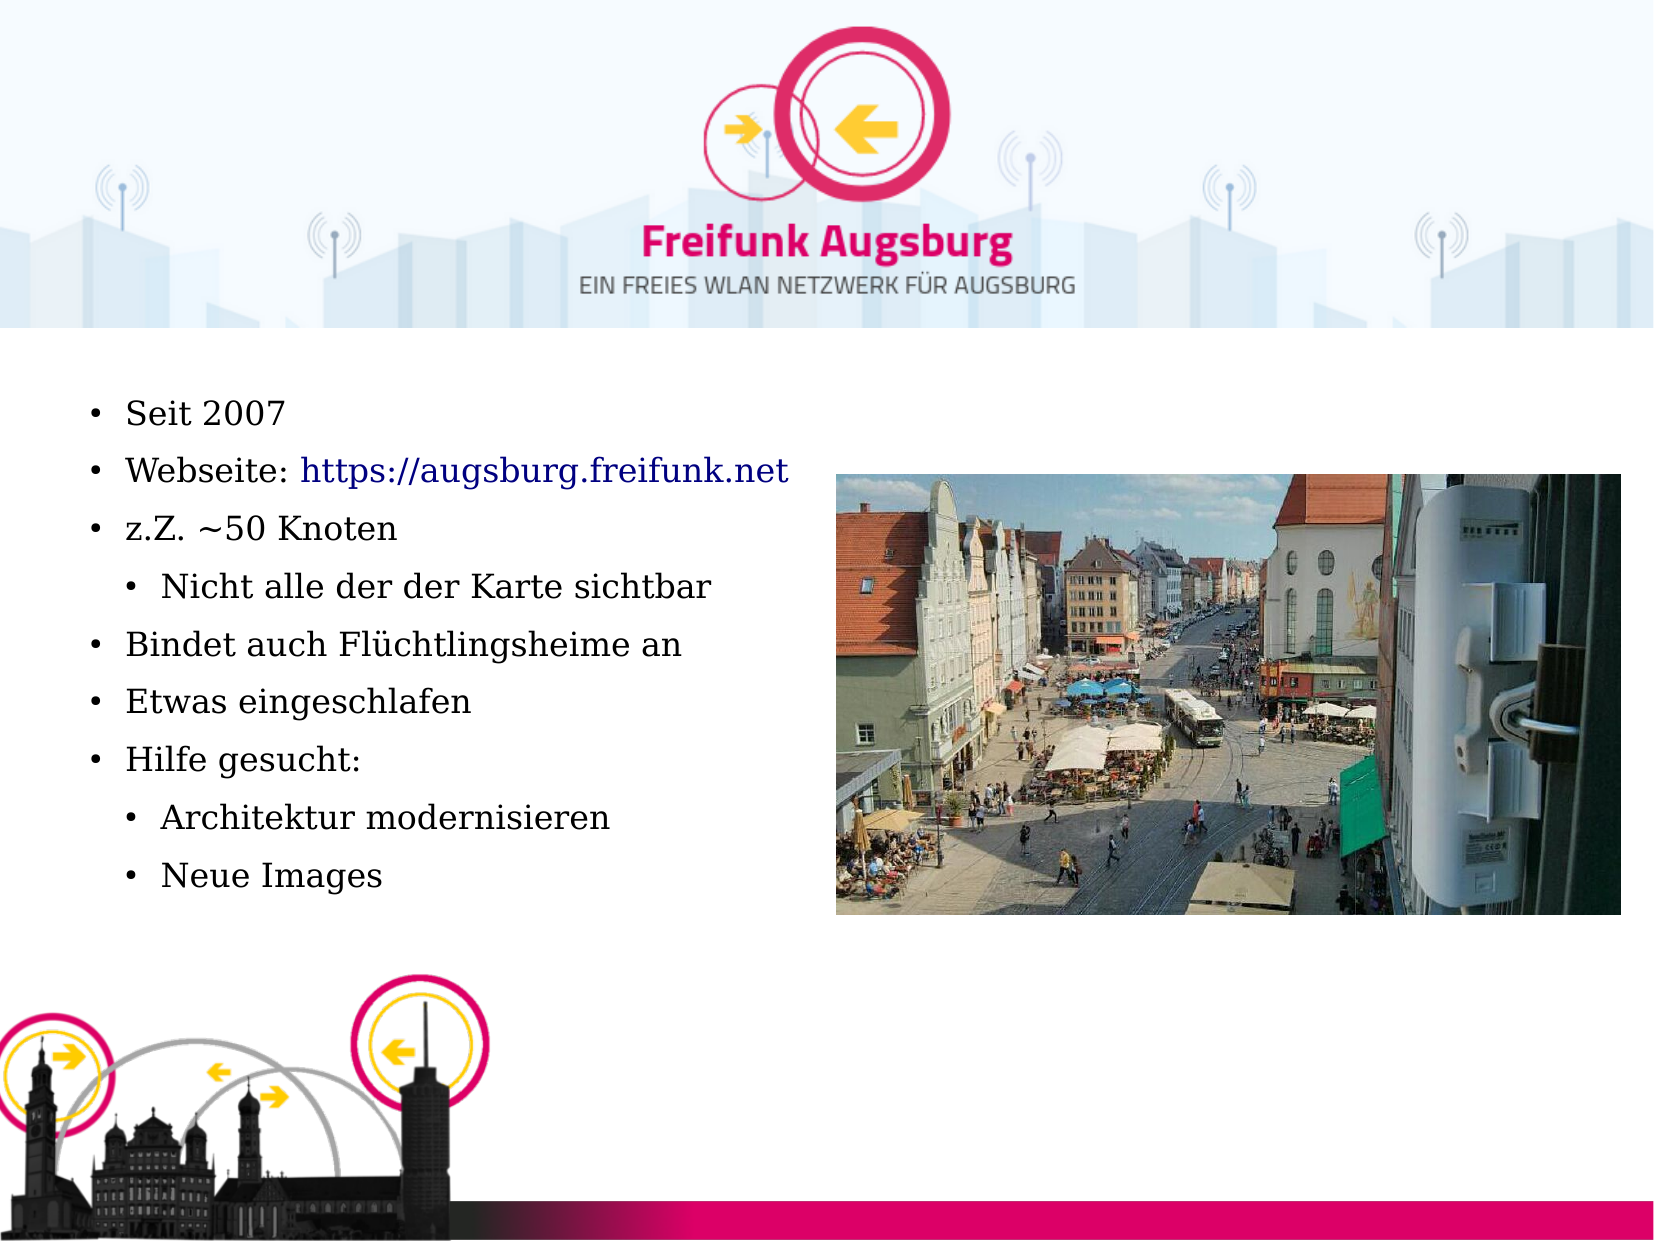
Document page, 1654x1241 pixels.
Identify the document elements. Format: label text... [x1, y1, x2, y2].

picture [0, 959, 1654, 1241]
text_box Seit 2007 Webseite: https://augsburg.freifunk.net z.Z. ~50 Knoten Nicht alle der der Karte sichtbar Bindet auch Flüchtlingsheime an Etwas eingeschlafen Hilfe gesucht: Architektur modernisieren Neue Images [75, 367, 826, 903]
picture [0, 0, 1654, 328]
picture [836, 474, 1621, 916]
